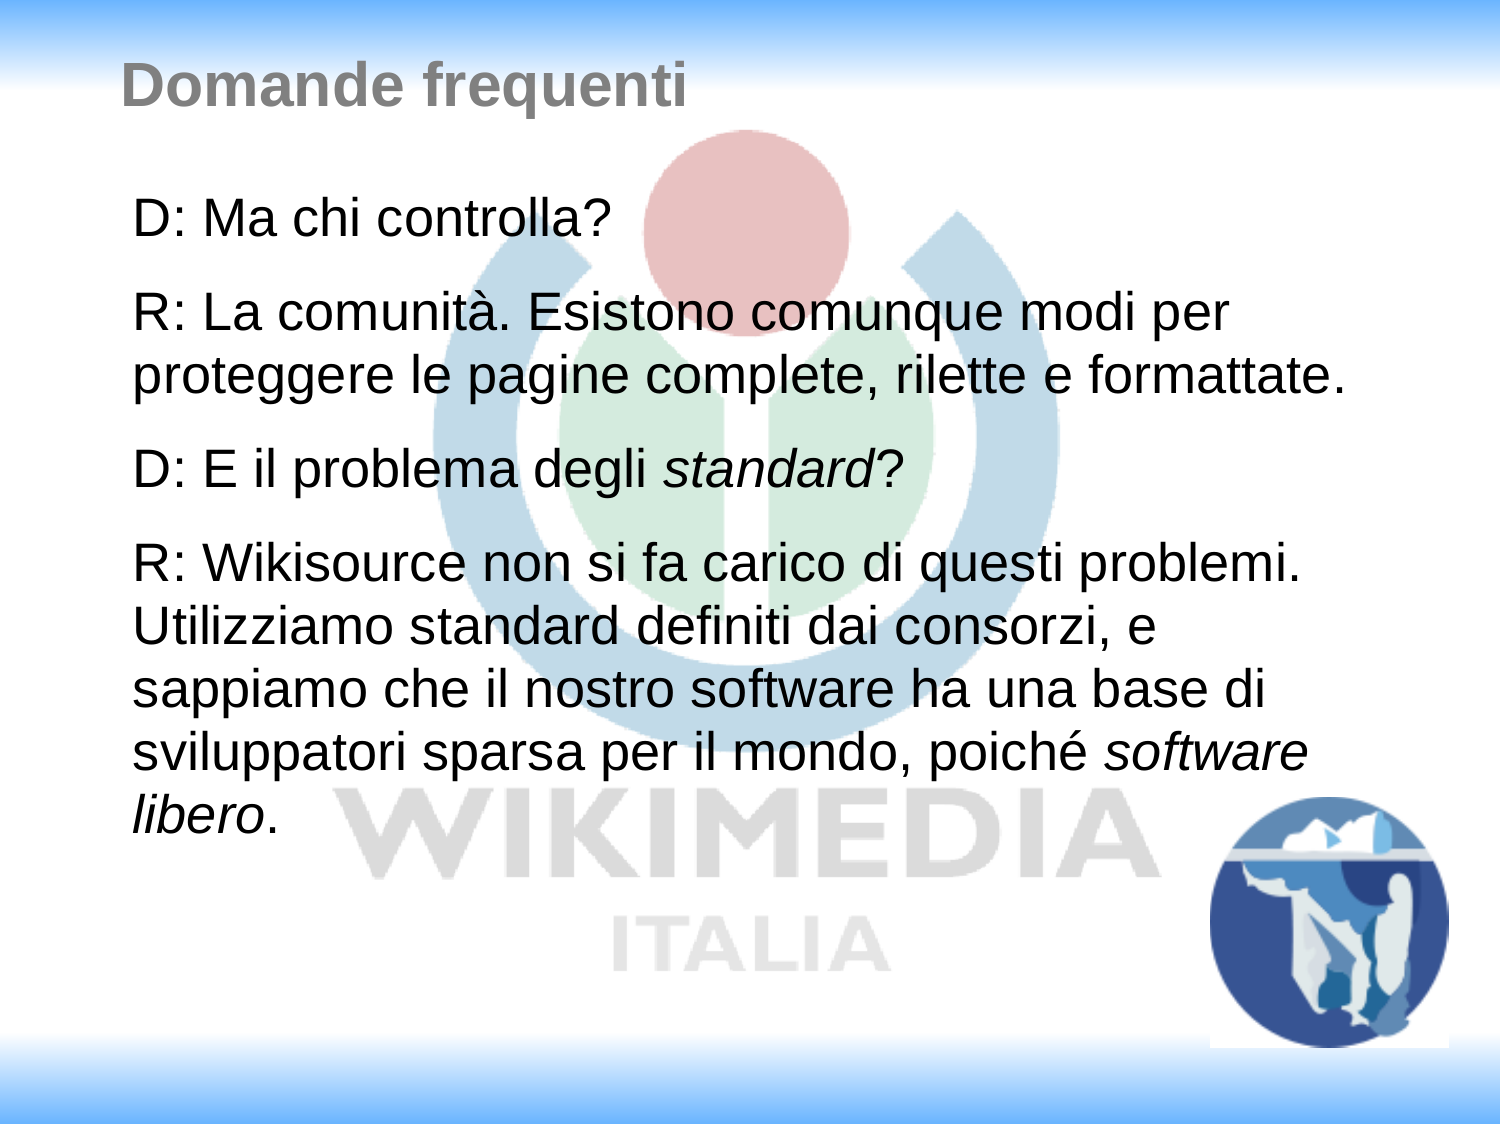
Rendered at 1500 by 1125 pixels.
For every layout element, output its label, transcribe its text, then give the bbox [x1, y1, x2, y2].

text_box D: Ma chi controlla? R: La comunità. Esistono comunque modi per proteggere le pagine complete, rilette e formattate. D: E il problema degli standard? R: Wikisource non si fa carico di questi problemi. Utilizziamo standard definiti dai consorzi, e sappiamo che il nostro software ha una base di sviluppatori sparsa per il mondo, poiché software libero. [118, 177, 1418, 857]
text_box [0, 1033, 1500, 1124]
text_box Domande frequenti [120, 50, 1479, 120]
text_box [0, 0, 1500, 91]
picture [75, 91, 1449, 1048]
